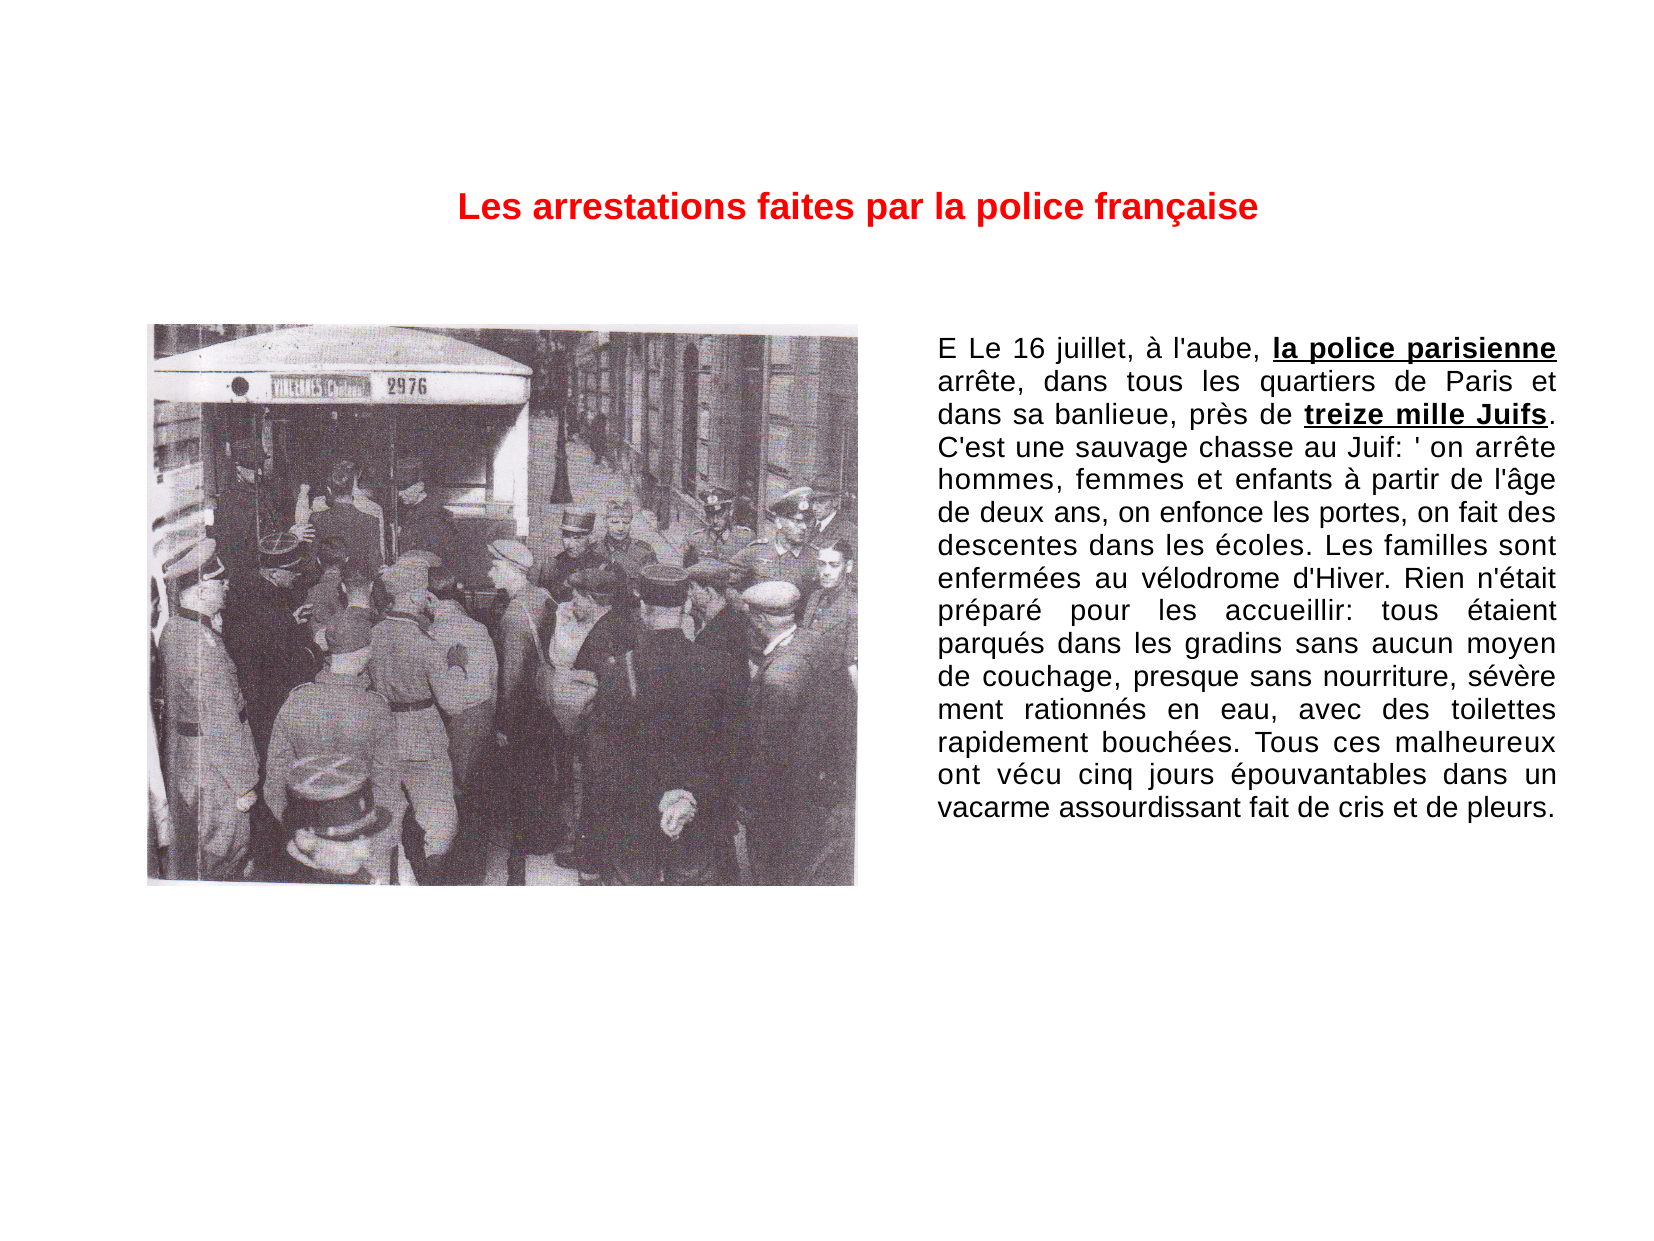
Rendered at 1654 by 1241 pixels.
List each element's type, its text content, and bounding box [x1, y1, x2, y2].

text_box Les arrestations faites par la police française [442, 178, 1300, 237]
picture [147, 324, 858, 886]
text_box E Le 16 juillet, à l'aube, la police parisienne arrête, dans tous les quartiers de Paris et dans sa ban­lieue, près de treize mille Juifs. C'est une sauvage chasse au Juif: ' on arrête hommes, femmes et enfants à partir de l'âge de deux ans, on enfonce les portes, on fait des descentes dans les écoles. Les familles sont enfermées au vélodrome d'Hiver. Rien n'était préparé pour les accueillir: tous étaient parqués dans les gradins sans aucun moyen de couchage, presque sans nourriture, sévère­ment rationnés en eau, avec des toilettes rapidement bouchées. Tous ces malheureux ont vécu cinq jours épouvantables dans un vacarme assourdissant fait de cris et de pleurs. [915, 324, 1595, 872]
